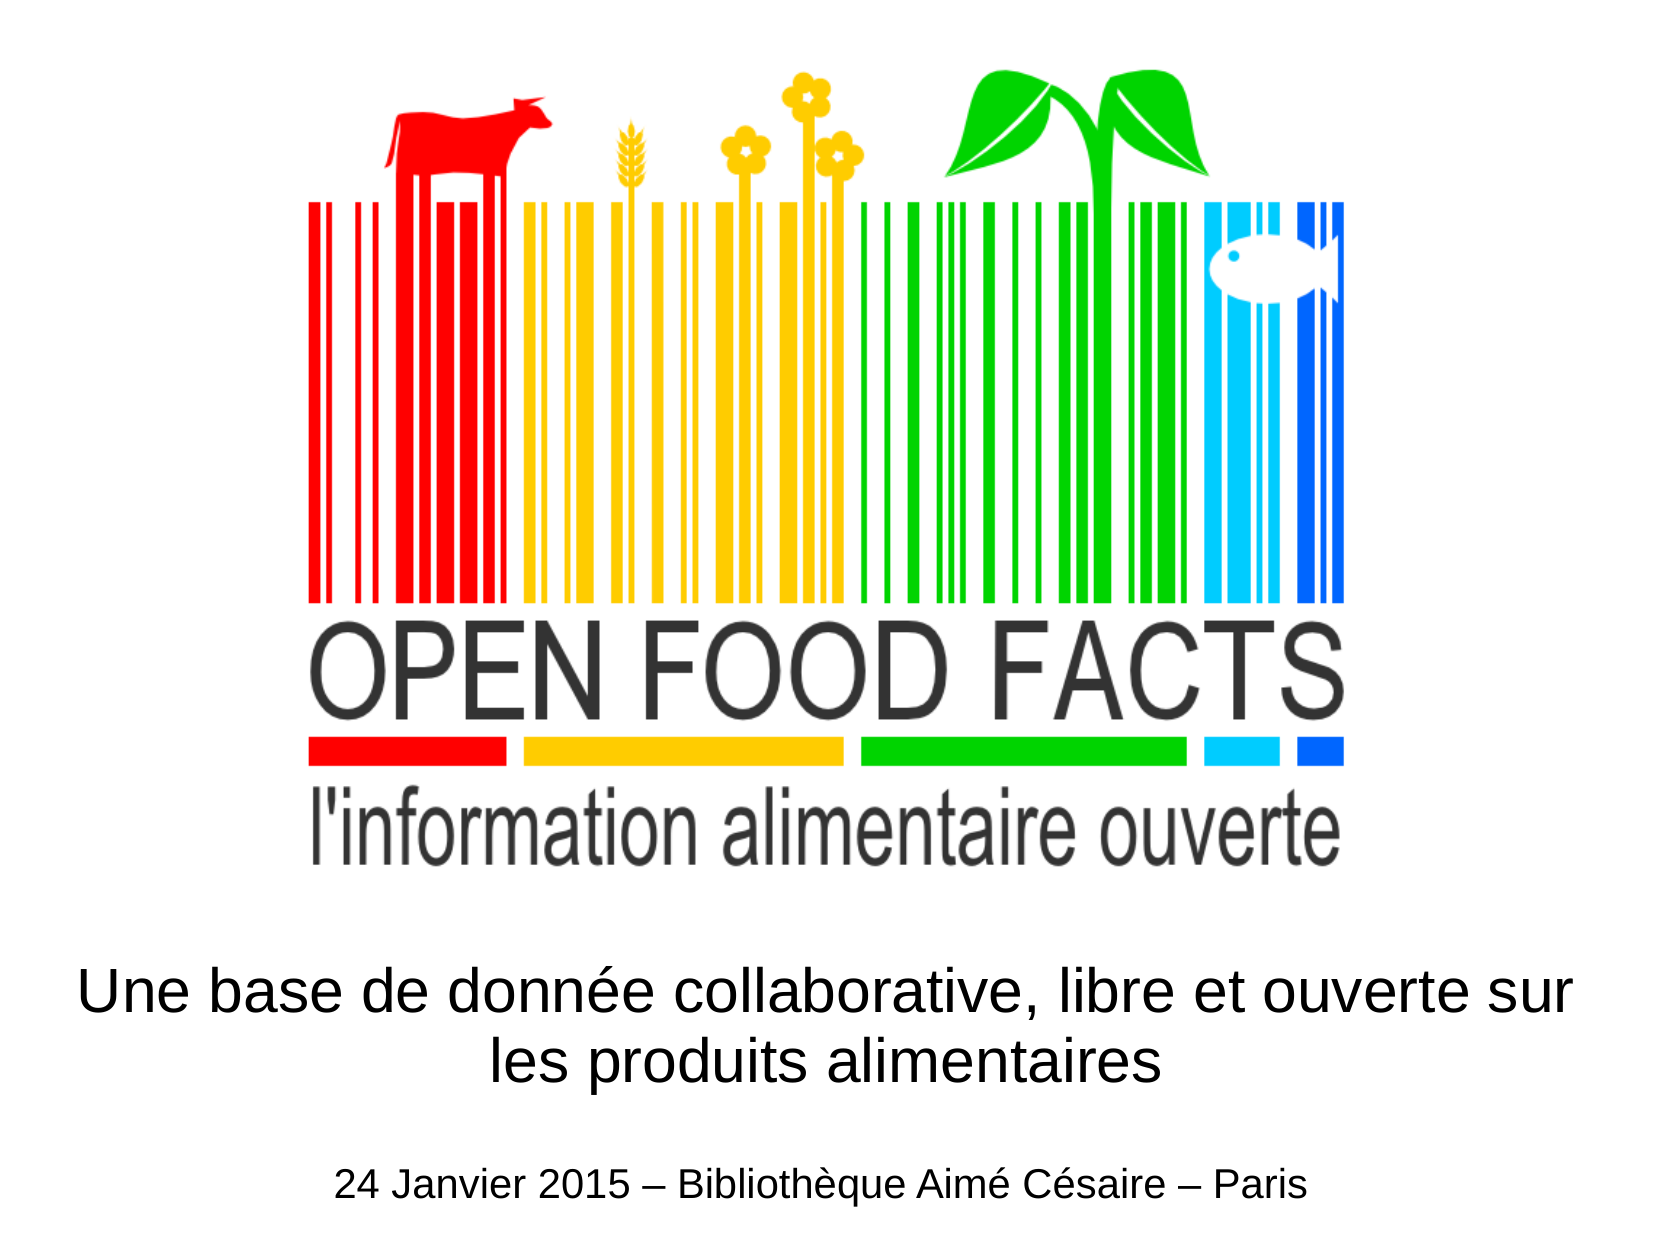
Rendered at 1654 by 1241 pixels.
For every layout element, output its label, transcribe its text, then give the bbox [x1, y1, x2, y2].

picture [245, 0, 1408, 926]
title Une base de donnée collaborative, libre et ouverte sur les produits alimentaires 24 Janvier 2015 – Bibliothèque Aimé Césaire – Paris [54, 925, 1600, 1237]
